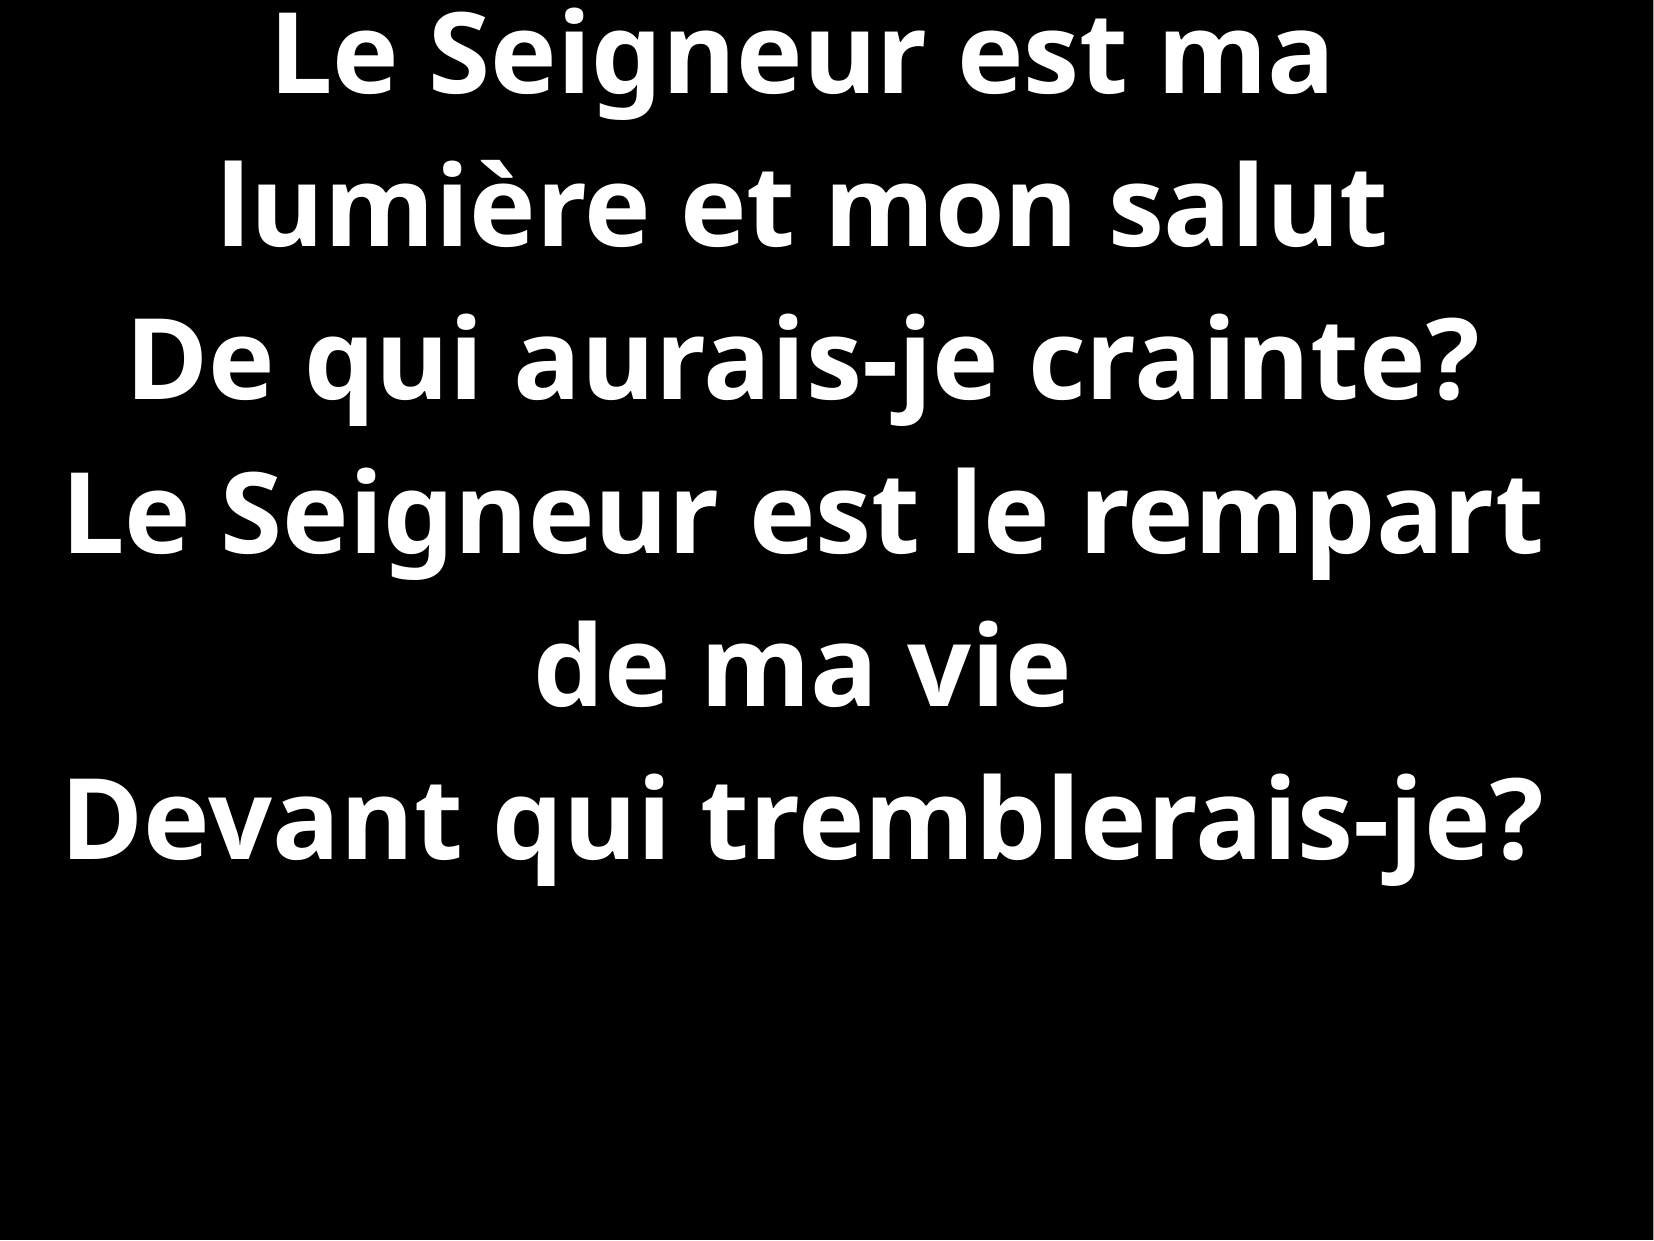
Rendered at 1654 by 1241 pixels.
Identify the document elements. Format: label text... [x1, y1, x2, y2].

list Le Seigneur est ma lumière et mon salut De qui aurais-je crainte? Le Seigneur est le rempart de ma vie Devant qui tremblerais-je? [59, 0, 1548, 1241]
